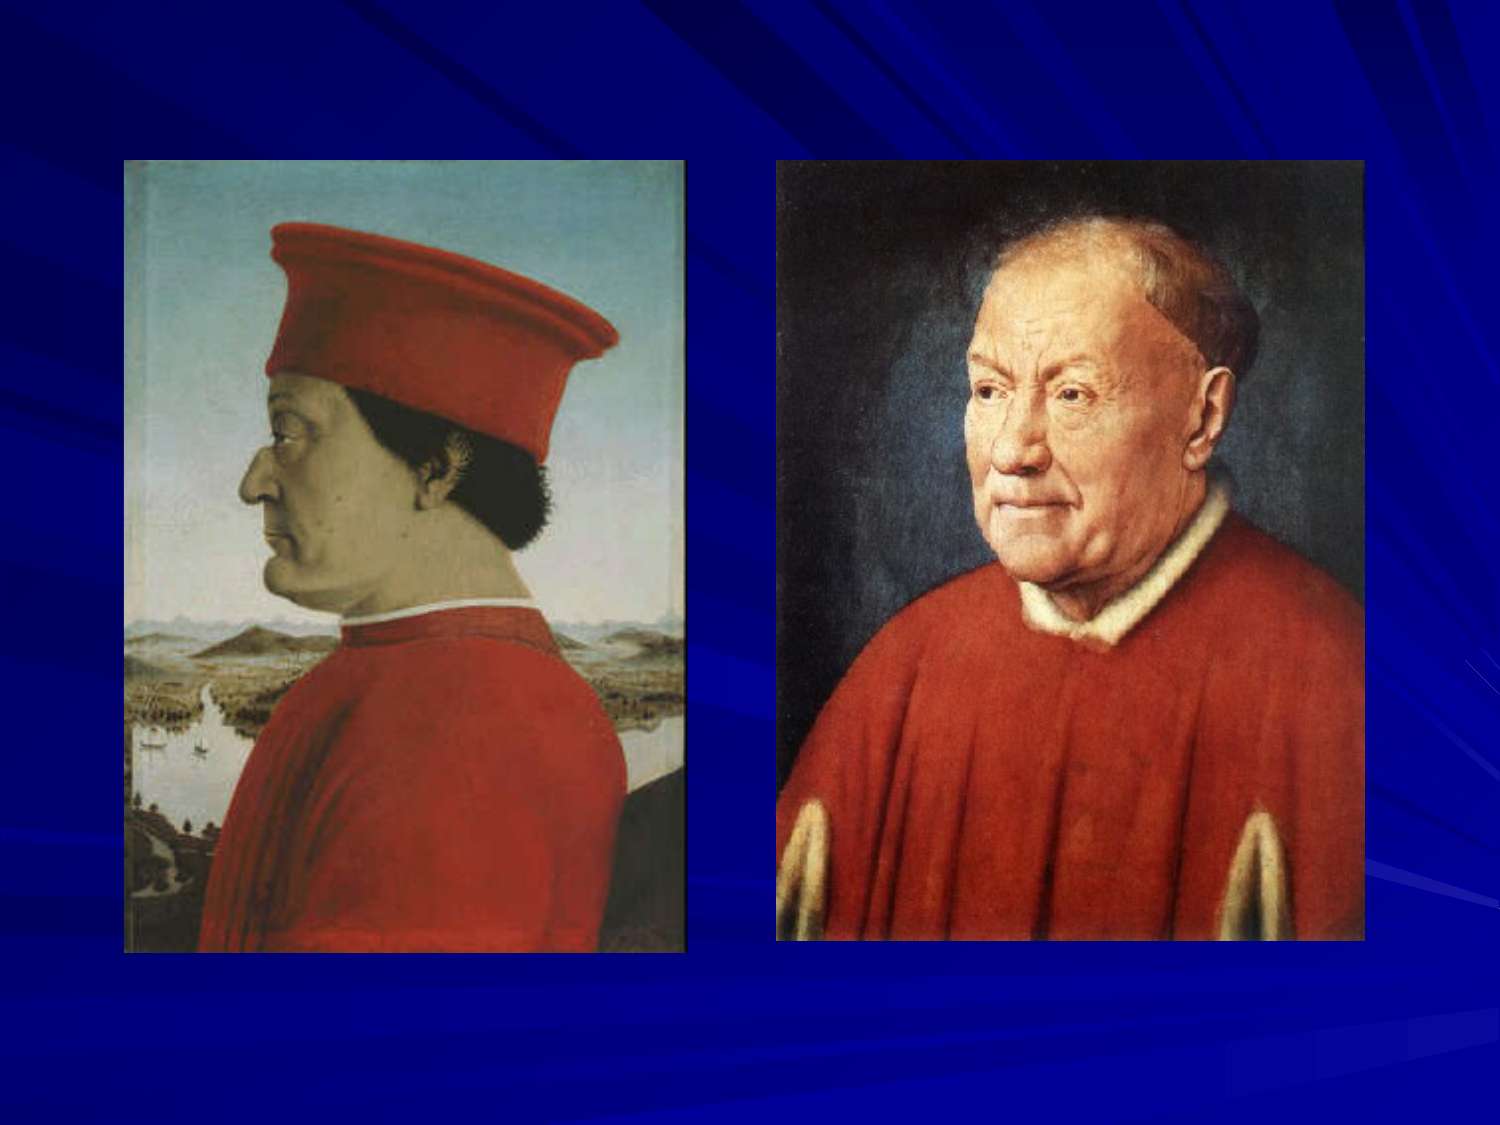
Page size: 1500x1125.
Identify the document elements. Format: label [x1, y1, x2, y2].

picture [123, 160, 688, 953]
picture [776, 160, 1365, 941]
